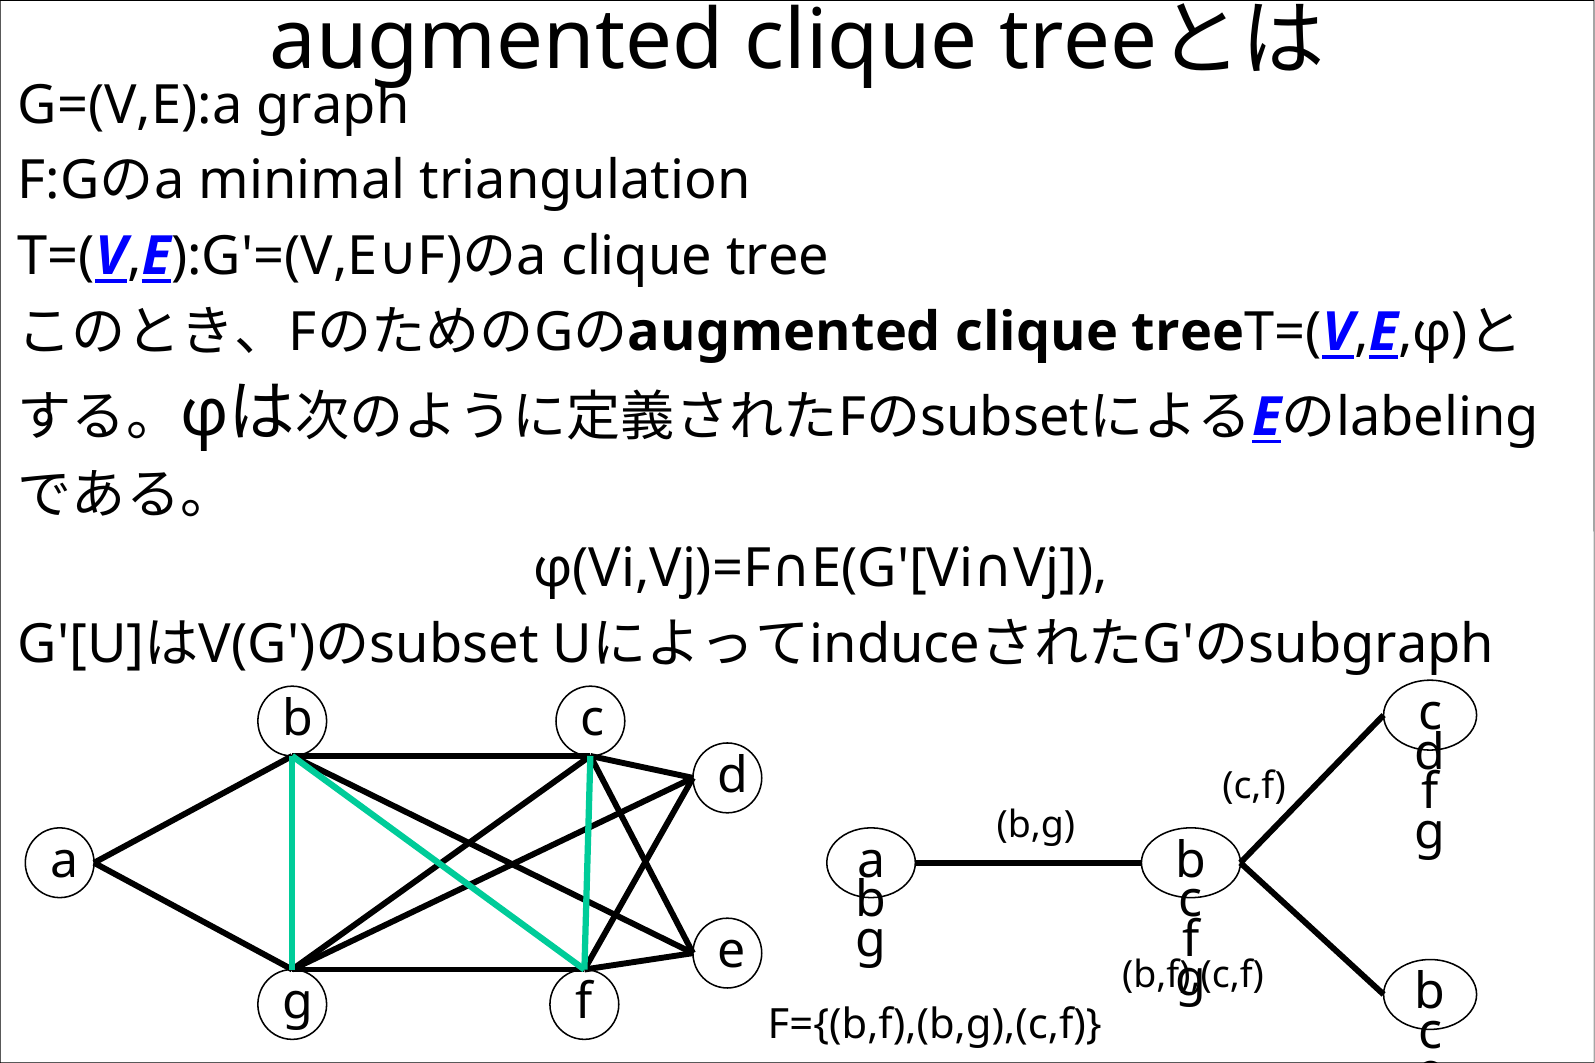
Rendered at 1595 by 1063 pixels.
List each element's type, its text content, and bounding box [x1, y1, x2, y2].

text_box bcfg [1141, 827, 1240, 898]
text_box (c,f)‏ [1222, 761, 1400, 803]
text_box d [693, 742, 762, 813]
text_box bcef [1383, 959, 1477, 1030]
text_box b [257, 686, 327, 756]
text_box F={(b,f),(b,g),(c,f)} [767, 997, 1241, 1043]
text_box (b,f),(c,f)‏ [1122, 951, 1359, 992]
text_box abg [826, 827, 916, 897]
text_box a [25, 827, 94, 898]
list G=(V,E):a graph F:Gのa minimal triangulation T=(V,E):G'=(V,E∪F)のa clique tree このとき、FのためのGのaugmented clique treeT=(V,E,φ)と する。φは次のように定義されたFのsubsetによるEのlabeling である。 φ(Vi,Vj)=F∩E(G'[Vi∩Vj]), G'[U]はV(G')のsubset UによってinduceされたG'のsubgraph [0, 88, 1595, 1061]
text_box f [549, 971, 619, 1040]
text_box g [257, 970, 327, 1040]
text_box abg [864, 892, 878, 898]
text_box cdfg [1383, 680, 1477, 750]
text_box (b,g)‏ [996, 801, 1174, 842]
text_box (b,g)‏ [1045, 819, 1057, 835]
title augmented clique treeとは [59, 0, 1536, 137]
text_box e [693, 918, 762, 988]
text_box c [556, 686, 625, 755]
